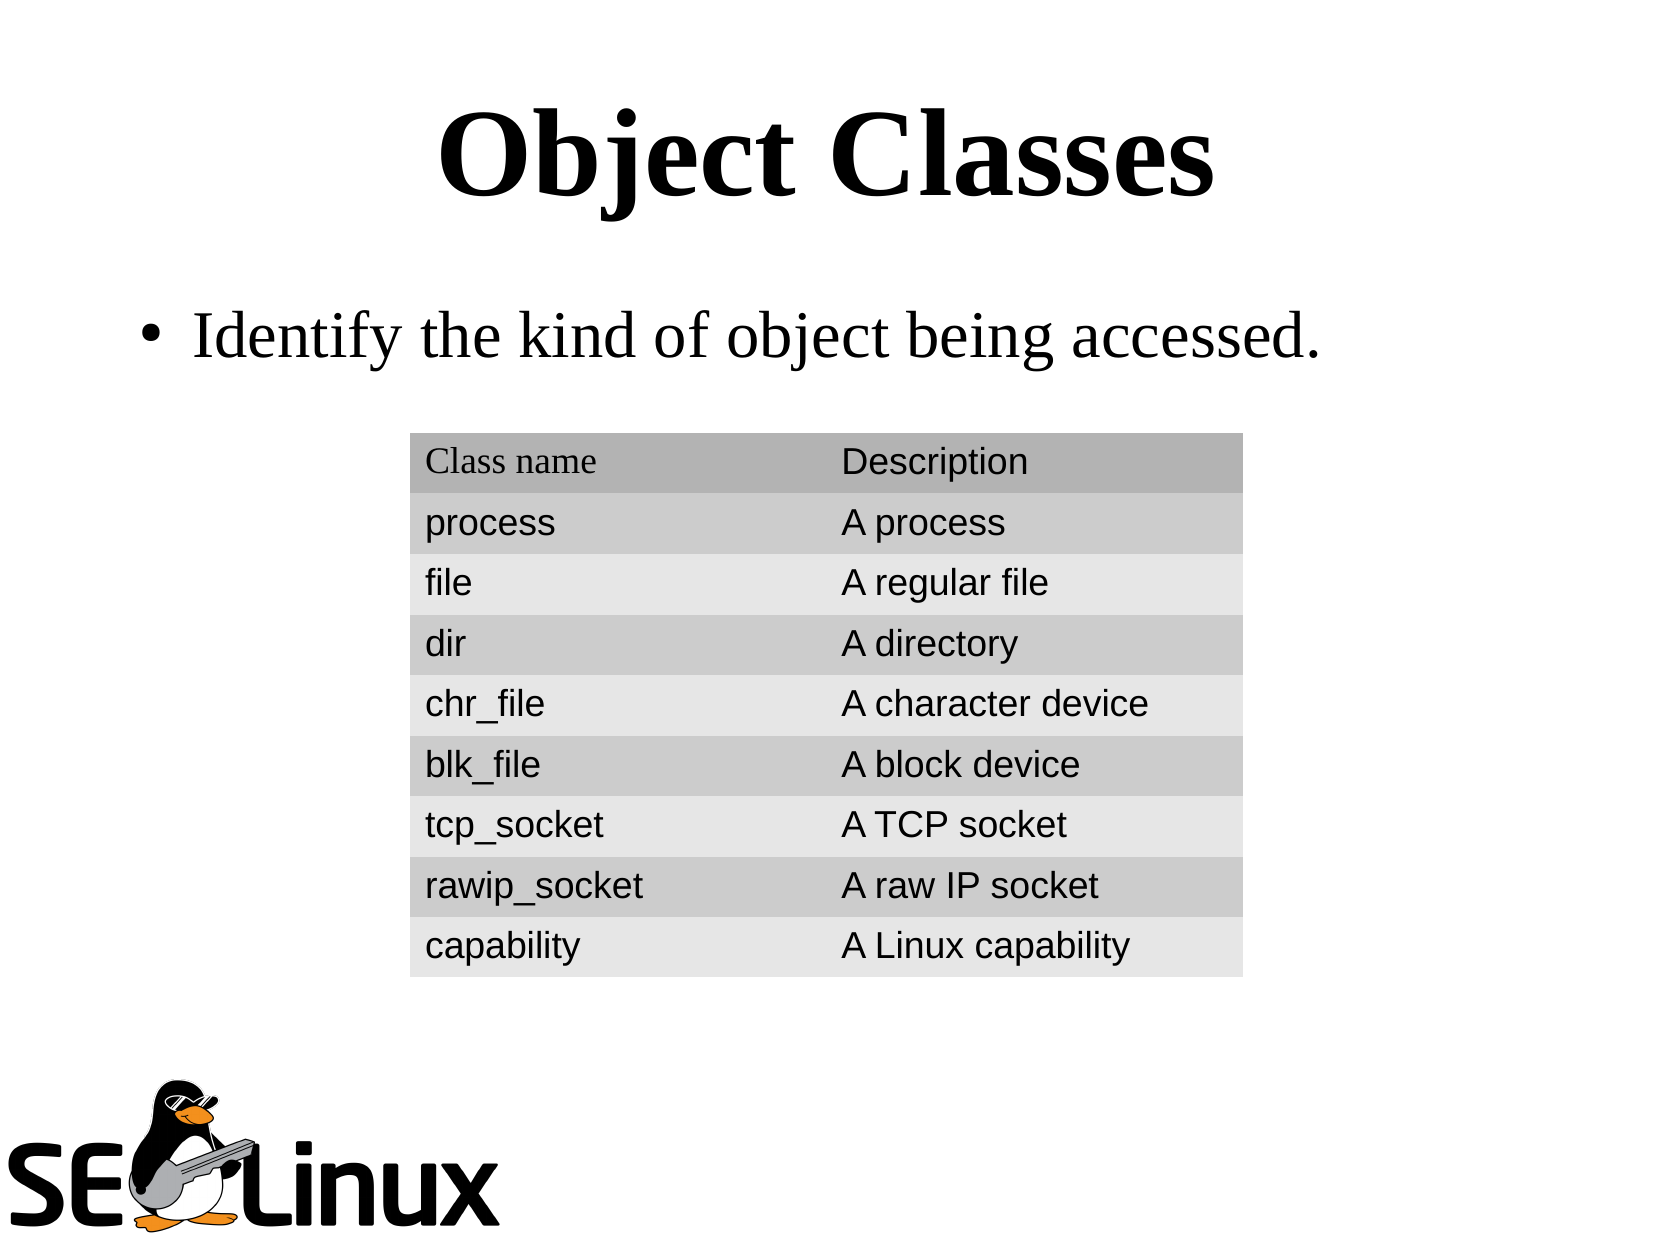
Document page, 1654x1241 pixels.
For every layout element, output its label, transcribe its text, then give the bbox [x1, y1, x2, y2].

table_cell A TCP socket [827, 796, 1243, 857]
table_cell chr_file [410, 675, 827, 736]
table_cell process [410, 493, 827, 554]
table_cell capability [410, 917, 827, 977]
table_cell A regular file [827, 554, 1243, 615]
table_cell blk_file [410, 736, 827, 796]
table_cell A character device [827, 675, 1243, 736]
table_cell rawip_socket [410, 857, 827, 917]
list Identify the kind of object being accessed. [121, 297, 1534, 1064]
table_header Description [827, 433, 1243, 493]
title Object Classes [82, 49, 1571, 257]
table_cell A process [827, 493, 1243, 554]
table_cell A Linux capability [827, 917, 1243, 977]
picture [0, 919, 526, 1241]
table_header Class name [410, 433, 827, 493]
table_cell A raw IP socket [827, 857, 1243, 917]
table_cell A block device [827, 736, 1243, 796]
table_cell tcp_socket [410, 796, 827, 857]
table_cell A directory [827, 615, 1243, 675]
table_cell dir [410, 615, 827, 675]
table_cell file [410, 554, 827, 615]
